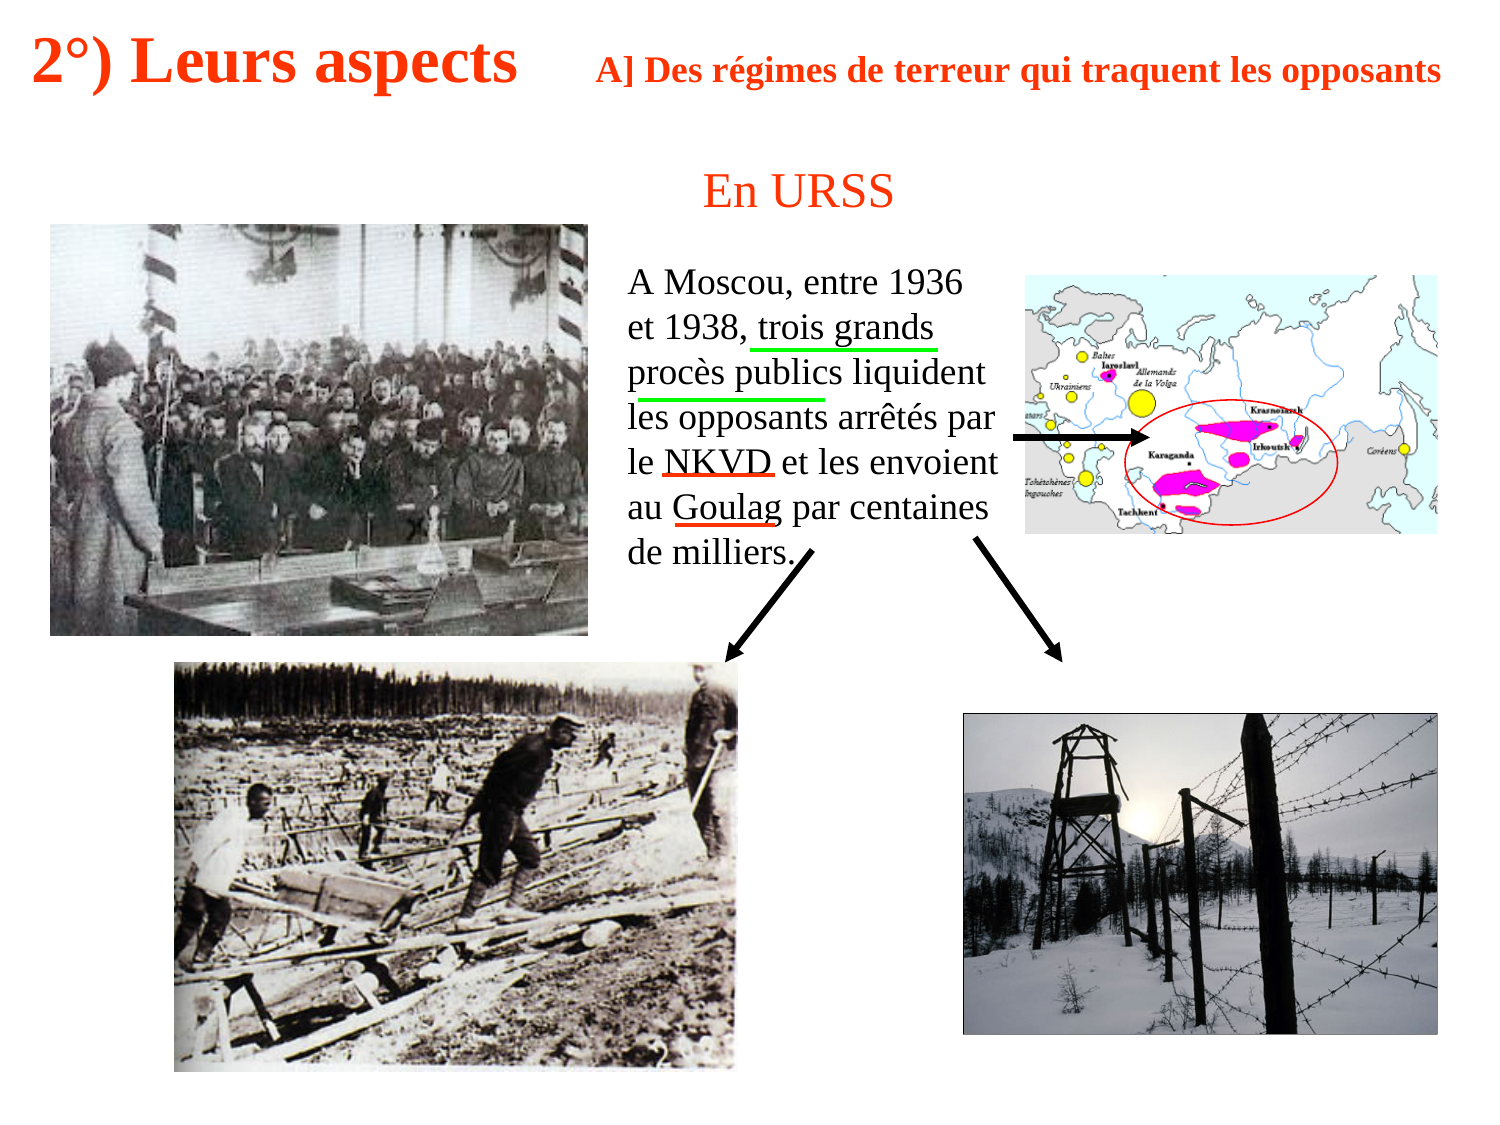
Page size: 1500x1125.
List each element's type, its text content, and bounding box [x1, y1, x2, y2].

picture [1126, 401, 1336, 524]
picture [962, 712, 1438, 1035]
picture [50, 224, 588, 636]
picture [174, 662, 738, 1072]
text_box En URSS [687, 149, 911, 226]
text_box A Moscou, entre 1936 et 1938, trois grands procès publics liquident les opposants arrêtés par le NKVD et les envoient au Goulag par centaines de milliers. [612, 249, 1026, 581]
text_box A] Des régimes de terreur qui traquent les opposants [575, 37, 1463, 98]
picture [1026, 275, 1438, 534]
title 2°) Leurs aspects [0, 0, 613, 113]
